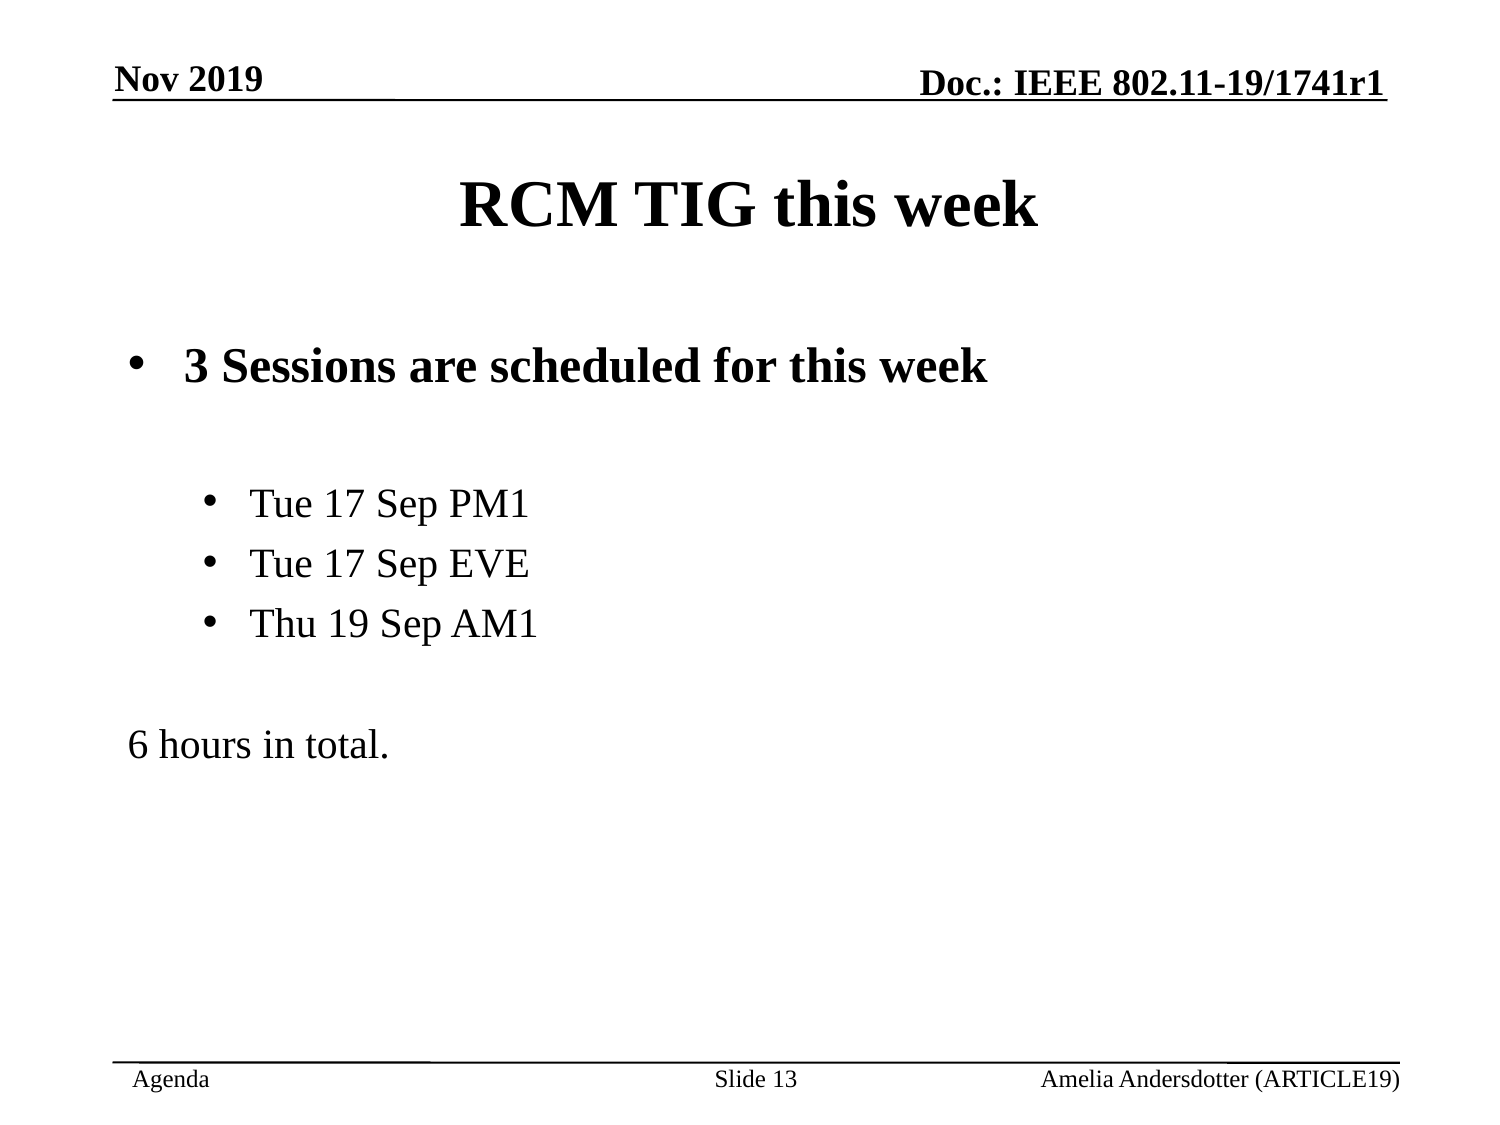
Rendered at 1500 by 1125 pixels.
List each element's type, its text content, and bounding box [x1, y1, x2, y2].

text_box Slide <number> [712, 1062, 799, 1122]
text_box RCM TIG this week [112, 112, 1387, 287]
text_box Amelia Andersdotter (ARTICLE19) [878, 1062, 1401, 1092]
text_box 3 Sessions are scheduled for this week Tue 17 Sep PM1 Tue 17 Sep EVE Thu 19 Sep AM1 6 hours in total. [112, 324, 1387, 1000]
text_box Nov 2019 [114, 54, 422, 99]
